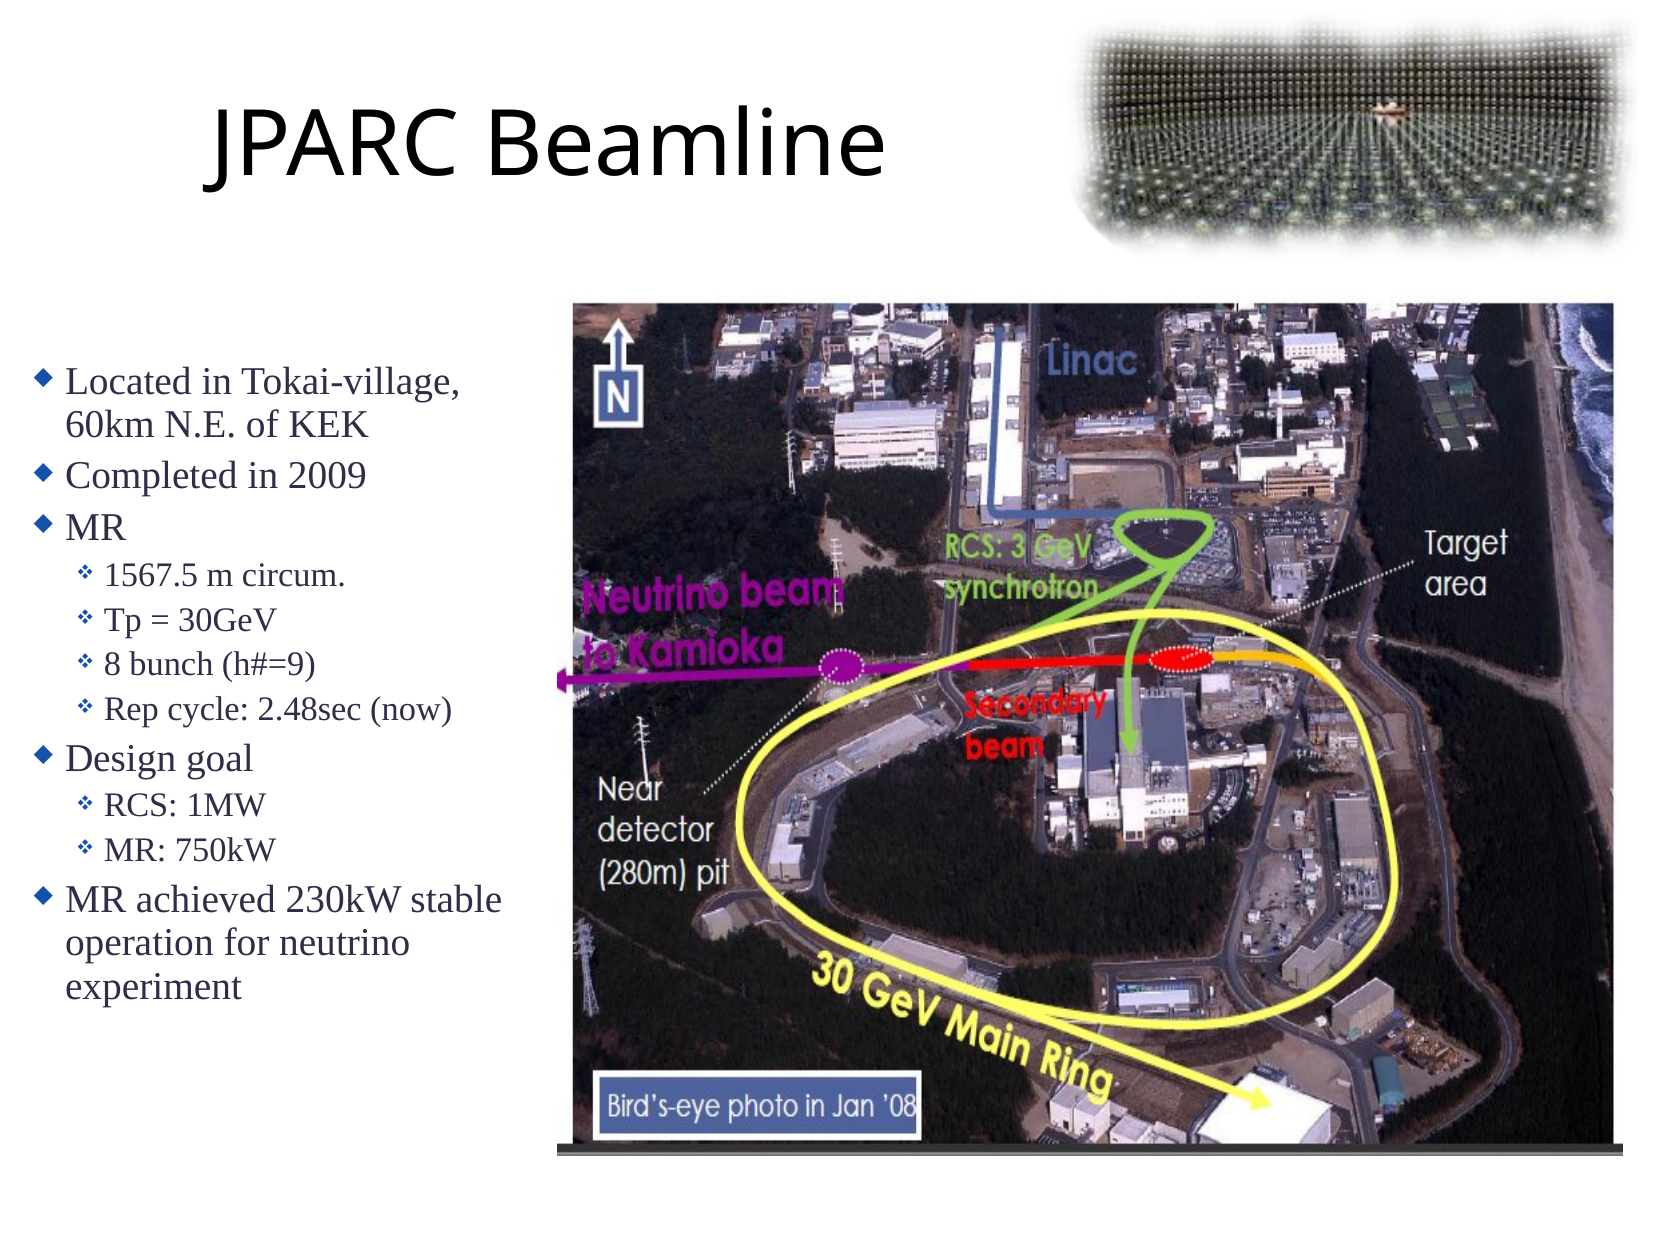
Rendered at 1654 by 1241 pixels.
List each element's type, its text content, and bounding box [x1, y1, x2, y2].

text_box Located in Tokai-village, 60km N.E. of KEK Completed in 2009 MR 1567.5 m circum. Tp = 30GeV 8 bunch (h#=9) Rep cycle: 2.48sec (now) Design goal RCS: 1MW MR: 750kW MR achieved 230kW stable operation for neutrino experiment [16, 351, 566, 1018]
picture [557, 295, 1623, 1156]
title JPARC Beamline [23, 23, 1075, 257]
picture [1062, 11, 1638, 262]
